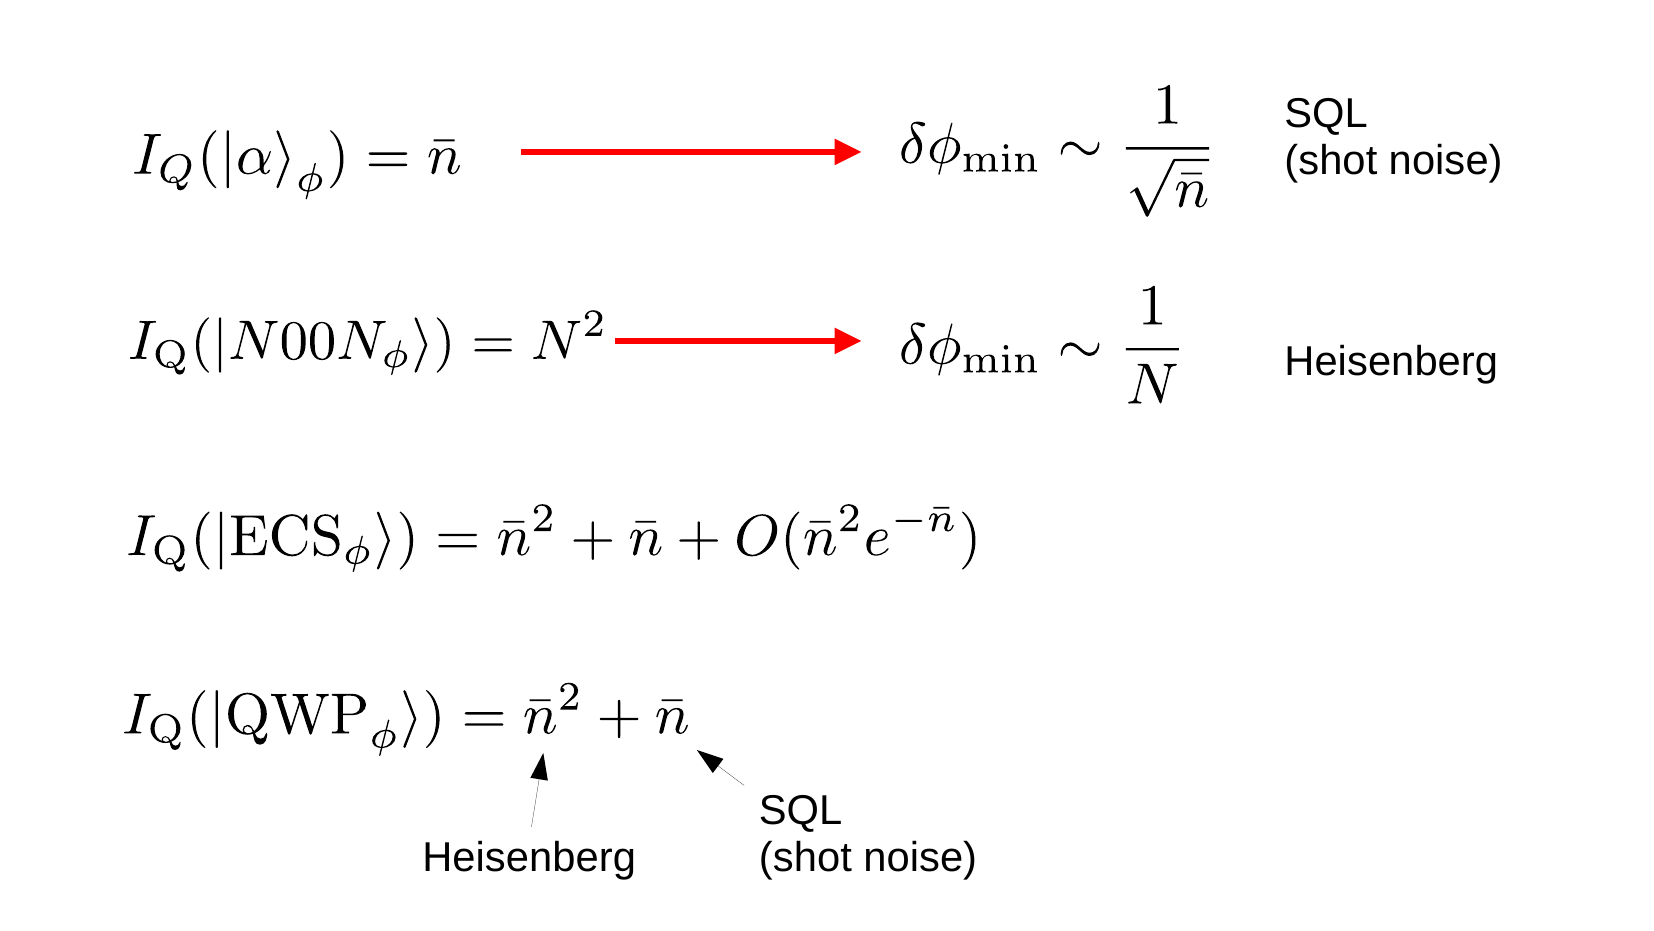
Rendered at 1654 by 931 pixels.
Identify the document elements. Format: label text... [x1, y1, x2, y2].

picture [129, 128, 463, 202]
text_box Heisenberg [1269, 330, 1554, 414]
picture [124, 501, 978, 575]
text_box [124, 682, 688, 756]
text_box [129, 310, 603, 376]
text_box SQL (shot noise) [744, 779, 1040, 922]
text_box SQL (shot noise) [1269, 82, 1565, 225]
picture [898, 285, 1179, 404]
picture [898, 84, 1210, 217]
text_box Heisenberg [407, 826, 691, 910]
